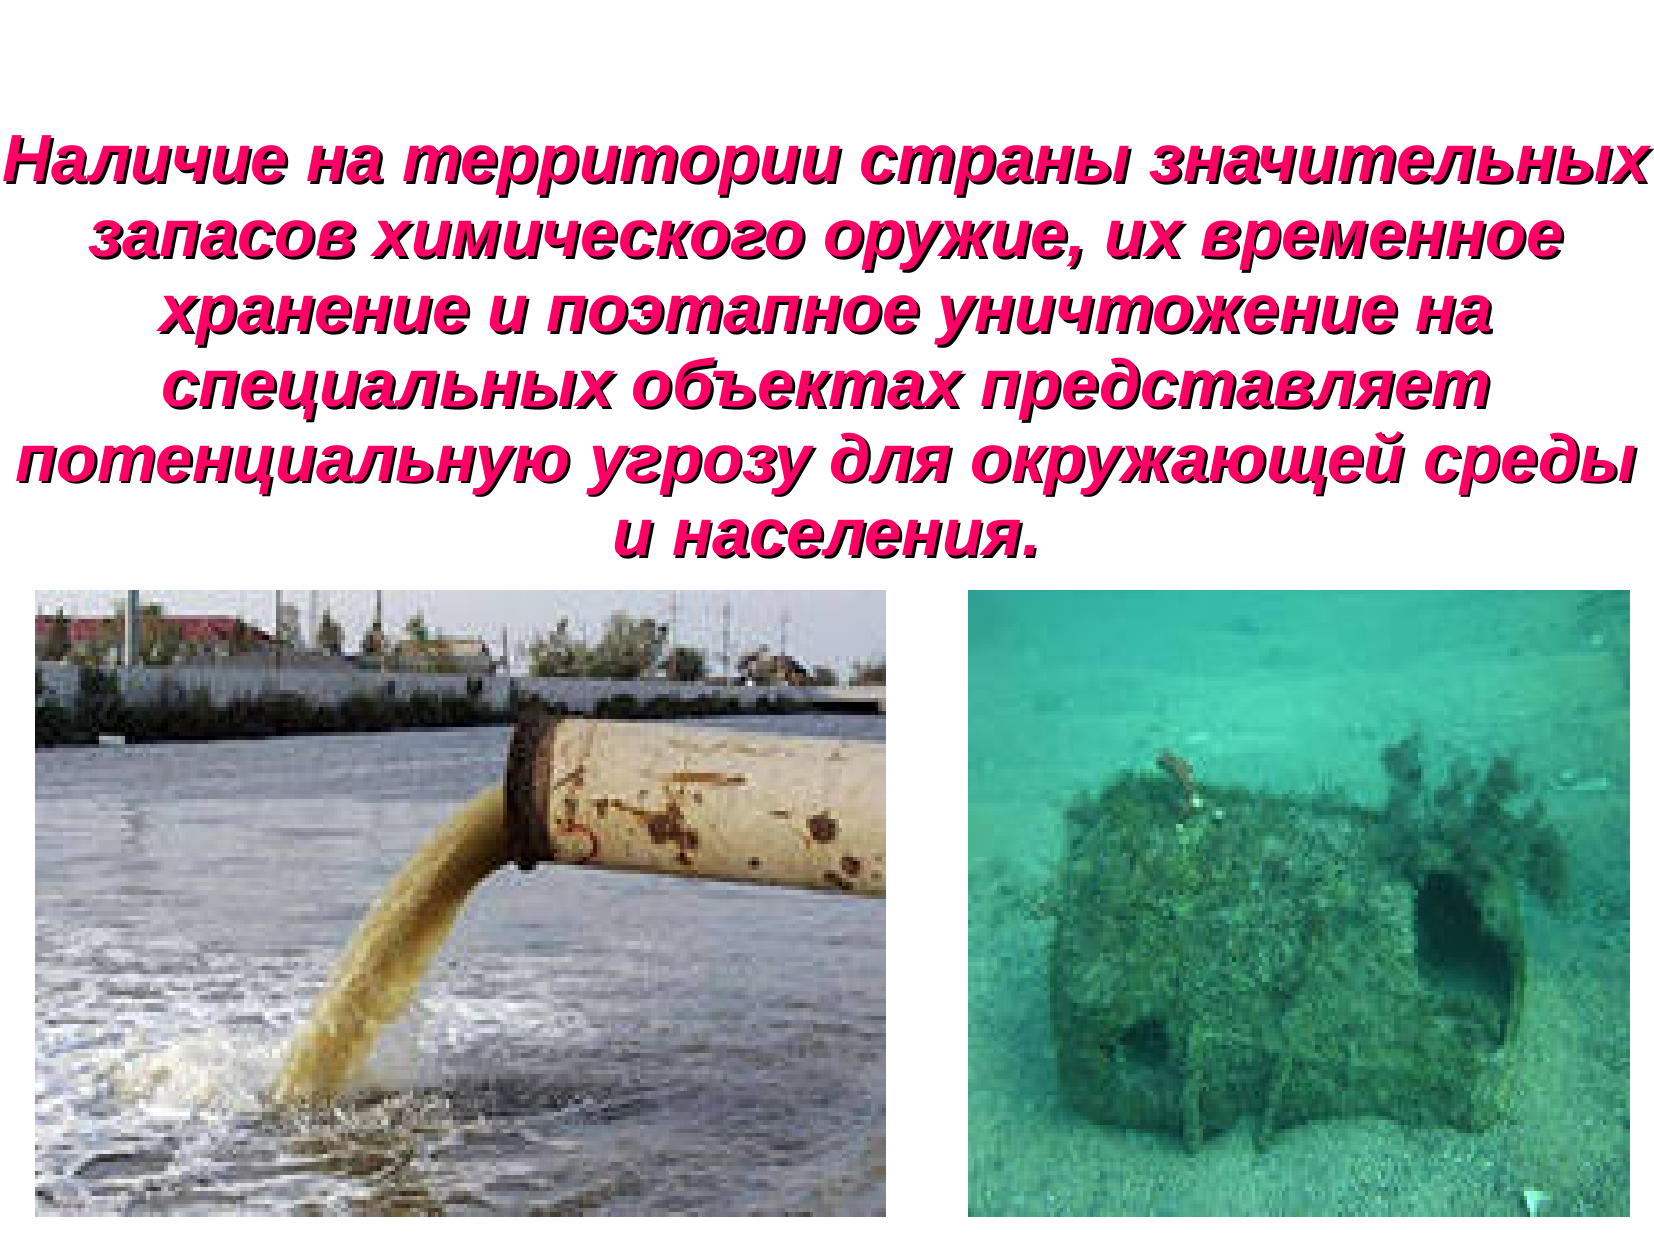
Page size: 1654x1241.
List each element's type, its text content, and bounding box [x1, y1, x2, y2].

picture [35, 590, 886, 1217]
subtitle Наличие на территории страны значительных запасов химического оружие, их временное хранение и поэтапное уничтожение на специальных объектах представляет потенциальную угрозу для окружающей среды и населения. [0, 49, 1654, 1241]
picture [968, 590, 1630, 1217]
